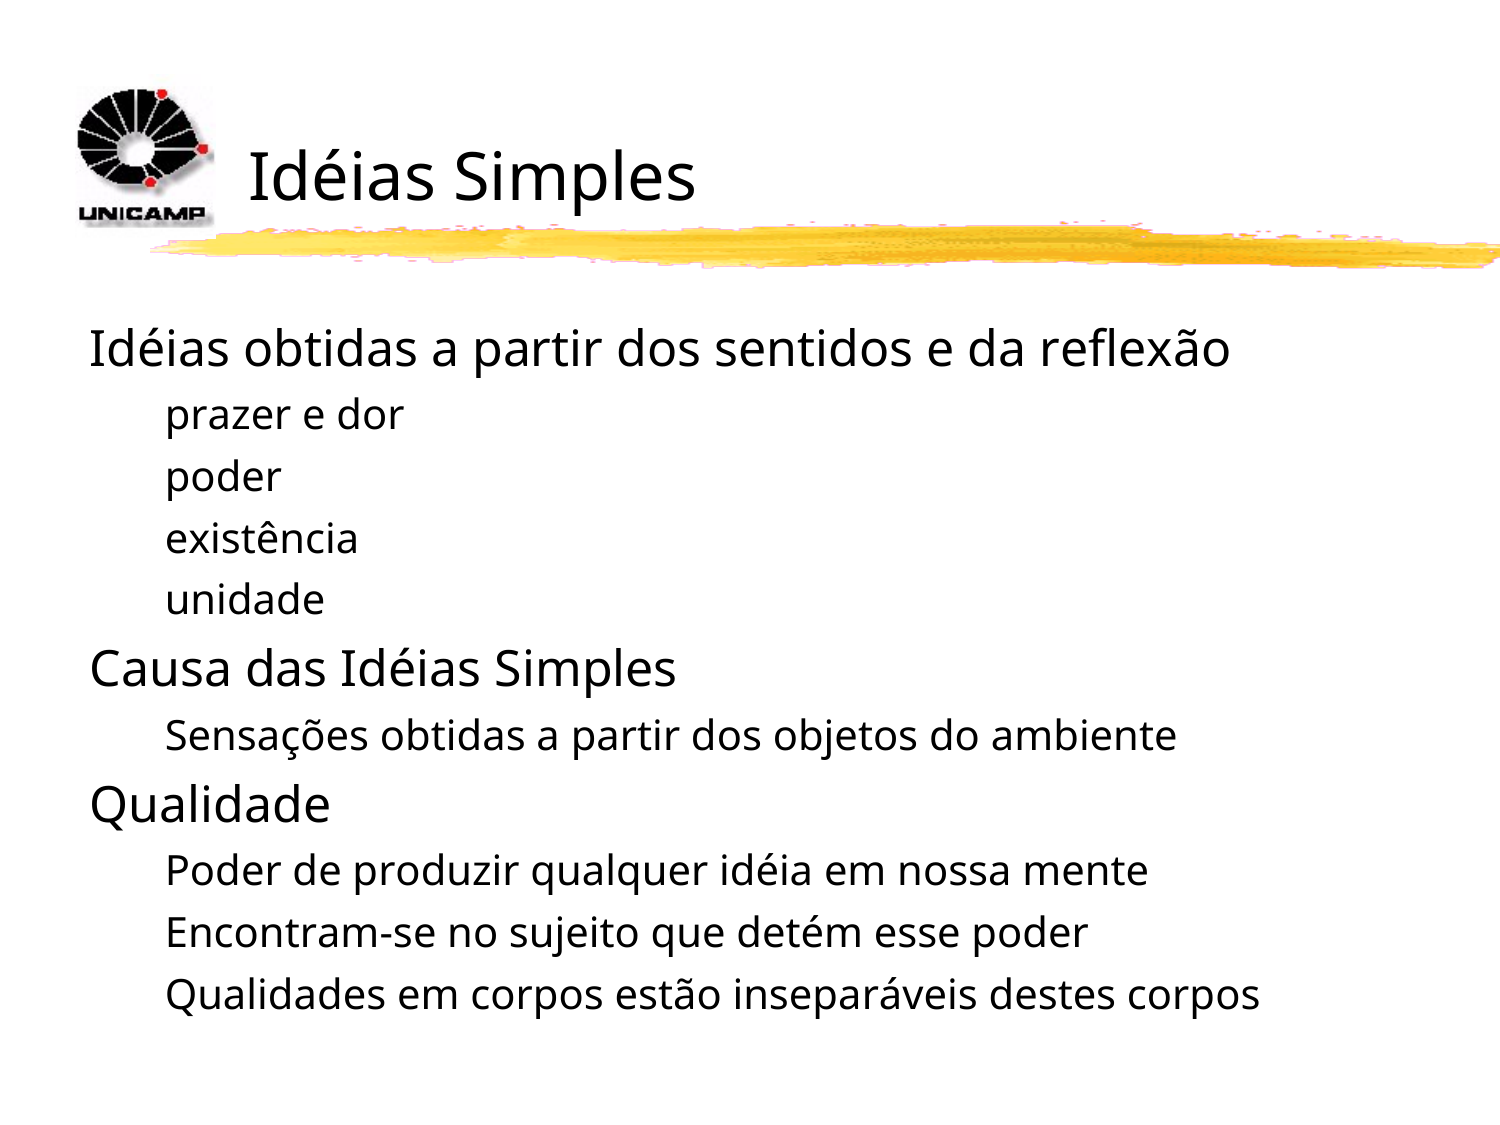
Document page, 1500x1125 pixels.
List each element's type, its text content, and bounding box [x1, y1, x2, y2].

picture [75, 74, 1500, 279]
list Idéias obtidas a partir dos sentidos e da reflexão prazer e dor poder existência unidade Causa das Idéias Simples Sensações obtidas a partir dos objetos do ambiente Qualidade Poder de produzir qualquer idéia em nossa mente Encontram-se no sujeito que detém esse poder Qualidades em corpos estão inseparáveis destes corpos [74, 309, 1417, 994]
title Idéias Simples [233, 37, 1434, 225]
